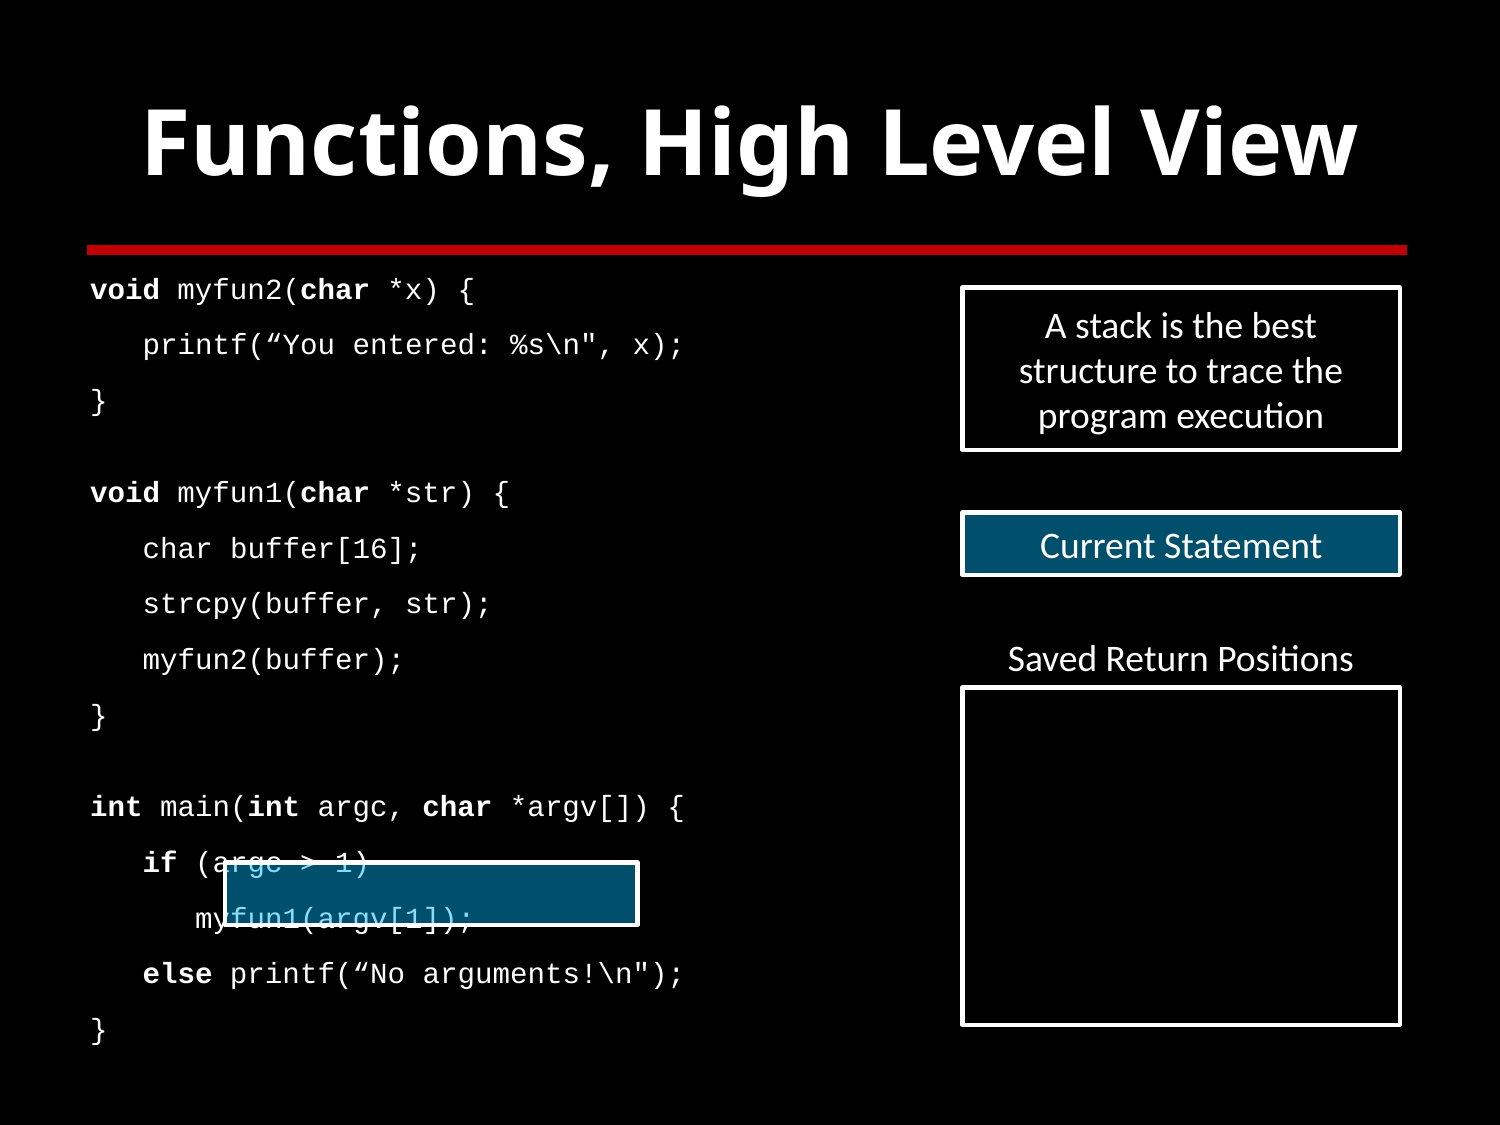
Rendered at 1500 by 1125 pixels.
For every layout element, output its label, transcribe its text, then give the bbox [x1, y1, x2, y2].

text_box Saved Return Positions [962, 624, 1400, 688]
text_box A stack is the best structure to trace the program execution [962, 287, 1400, 450]
text_box Current Statement [962, 512, 1400, 575]
text_box [225, 862, 638, 925]
title Functions, High Level View [75, 45, 1425, 233]
text_box [962, 688, 1400, 1025]
list void myfun2(char *x) { printf(“You entered: %s\n", x); } void myfun1(char *str) { char buffer[16]; strcpy(buffer, str); myfun2(buffer); } int main(int argc, char *argv[]) { if (argc > 1) myfun1(argv[1]); else printf(“No arguments!\n"); } [75, 262, 1425, 1063]
